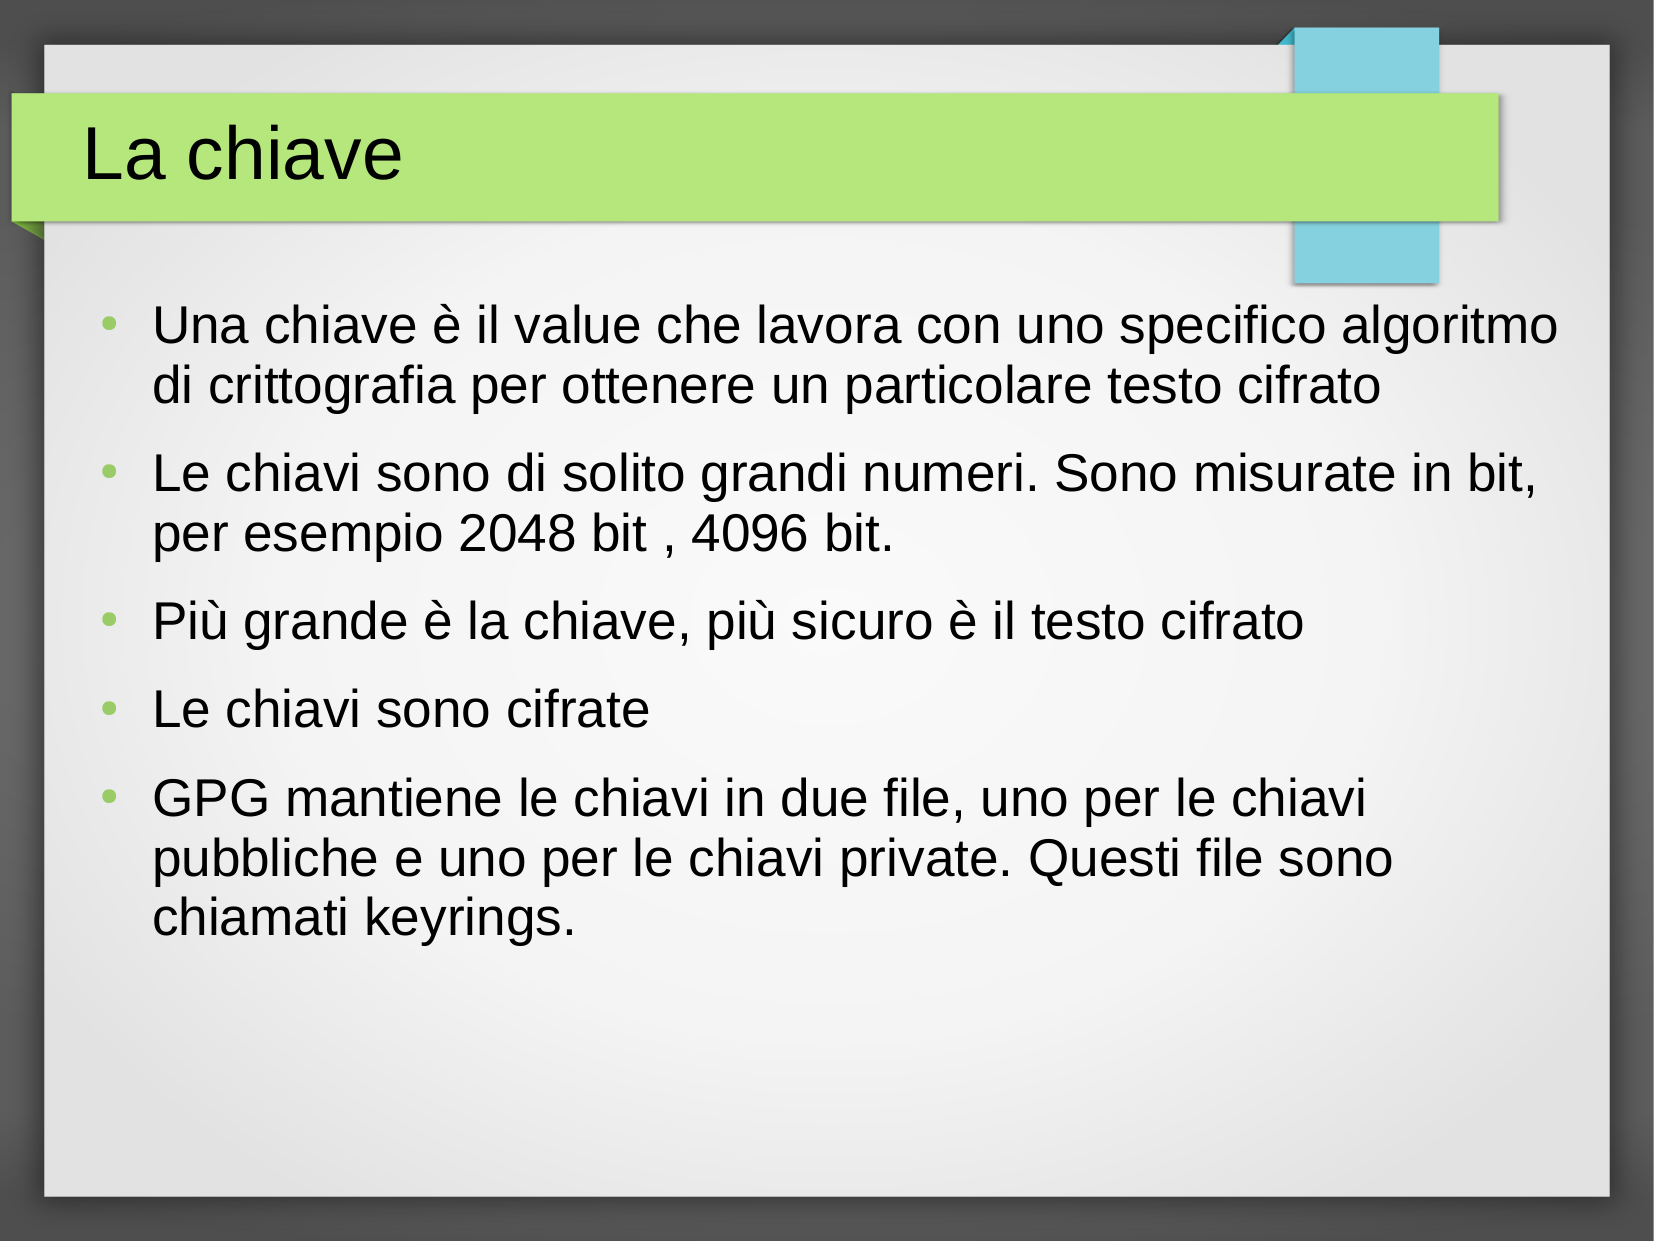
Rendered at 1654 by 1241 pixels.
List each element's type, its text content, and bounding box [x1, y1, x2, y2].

list Una chiave è il value che lavora con uno specifico algoritmo di crittografia per ottenere un particolare testo cifrato Le chiavi sono di solito grandi numeri. Sono misurate in bit, per esempio 2048 bit , 4096 bit. Più grande è la chiave, più sicuro è il testo cifrato Le chiavi sono cifrate GPG mantiene le chiavi in due file, uno per le chiavi pubbliche e uno per le chiavi private. Questi file sono chiamati keyrings. [82, 295, 1571, 1015]
title La chiave [82, 94, 1264, 213]
picture [0, 0, 1654, 1241]
